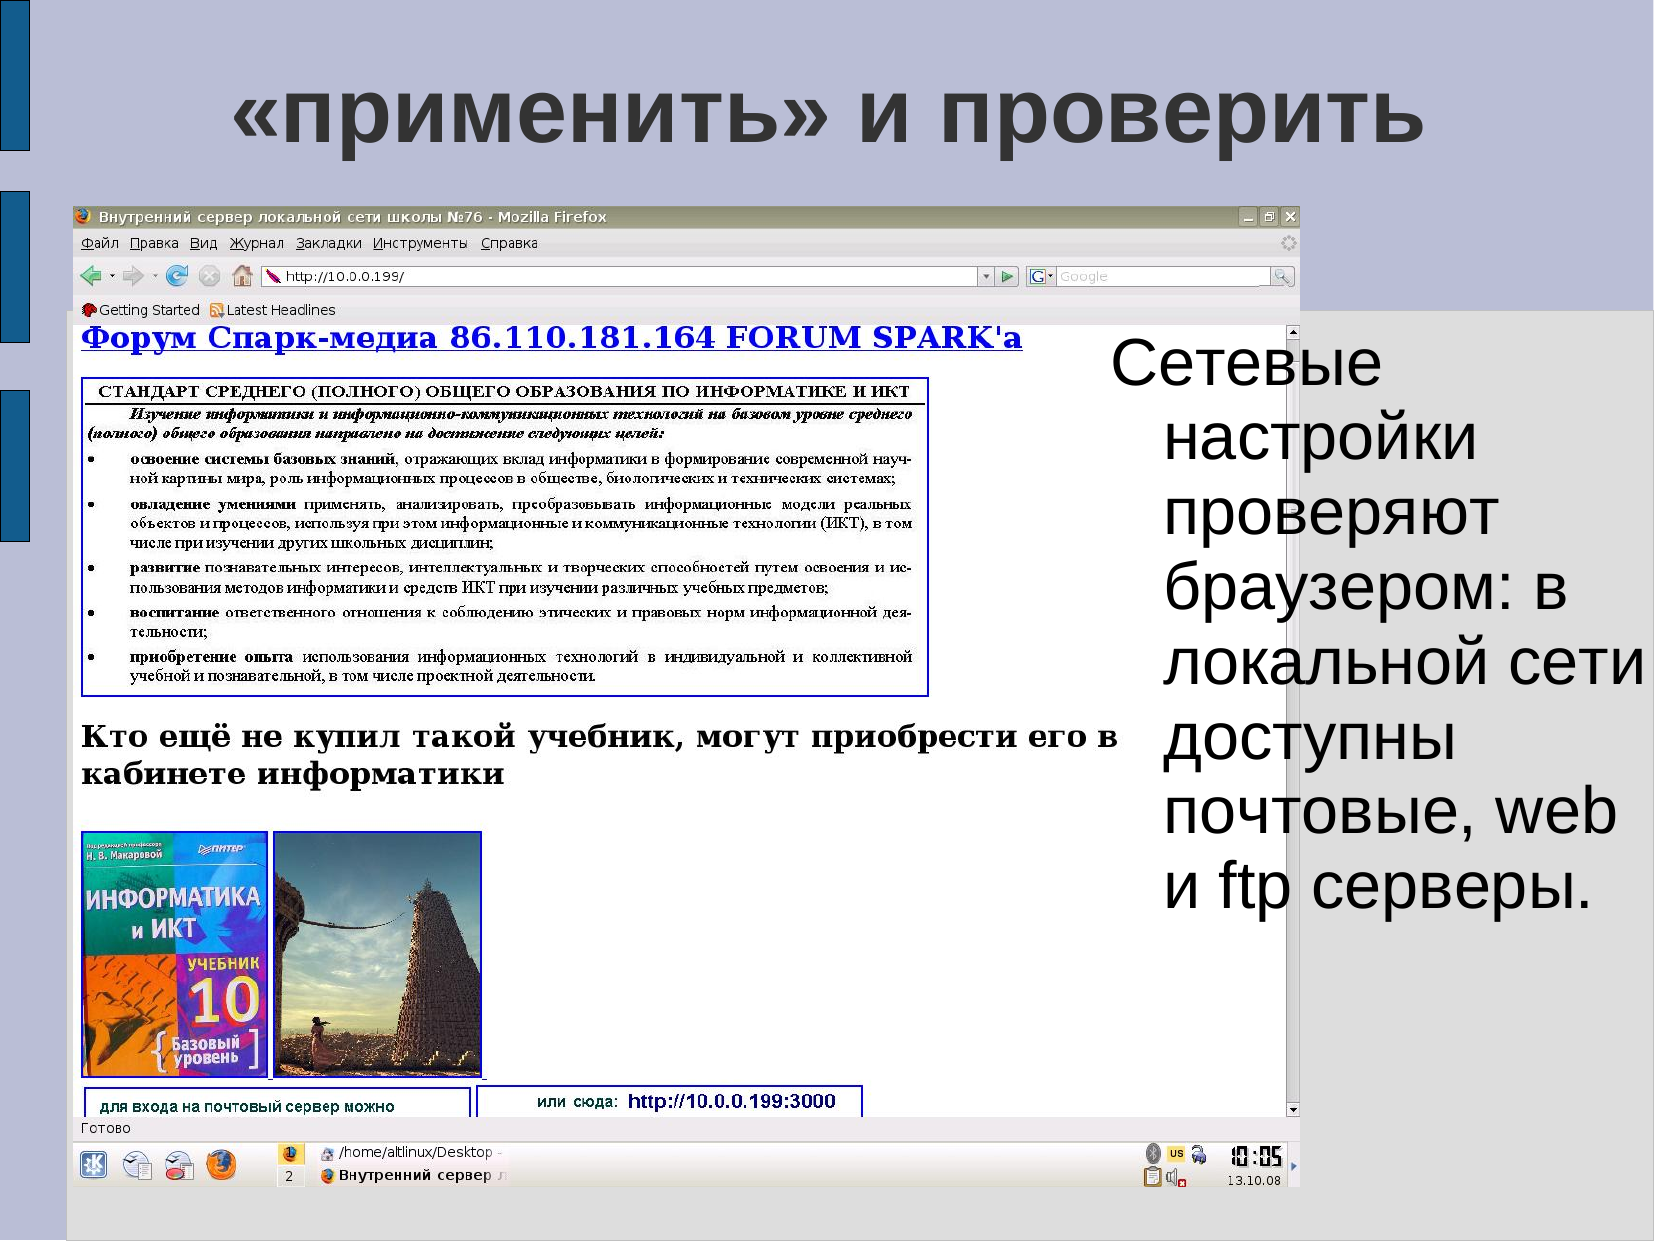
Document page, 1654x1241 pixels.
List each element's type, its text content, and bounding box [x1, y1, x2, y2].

picture [73, 206, 1300, 1188]
title «применить» и проверить [123, 14, 1536, 207]
list Сетевые настройки проверяют браузером: в локальной сети доступны почтовые, web и ftp серверы. [1092, 324, 1654, 1241]
